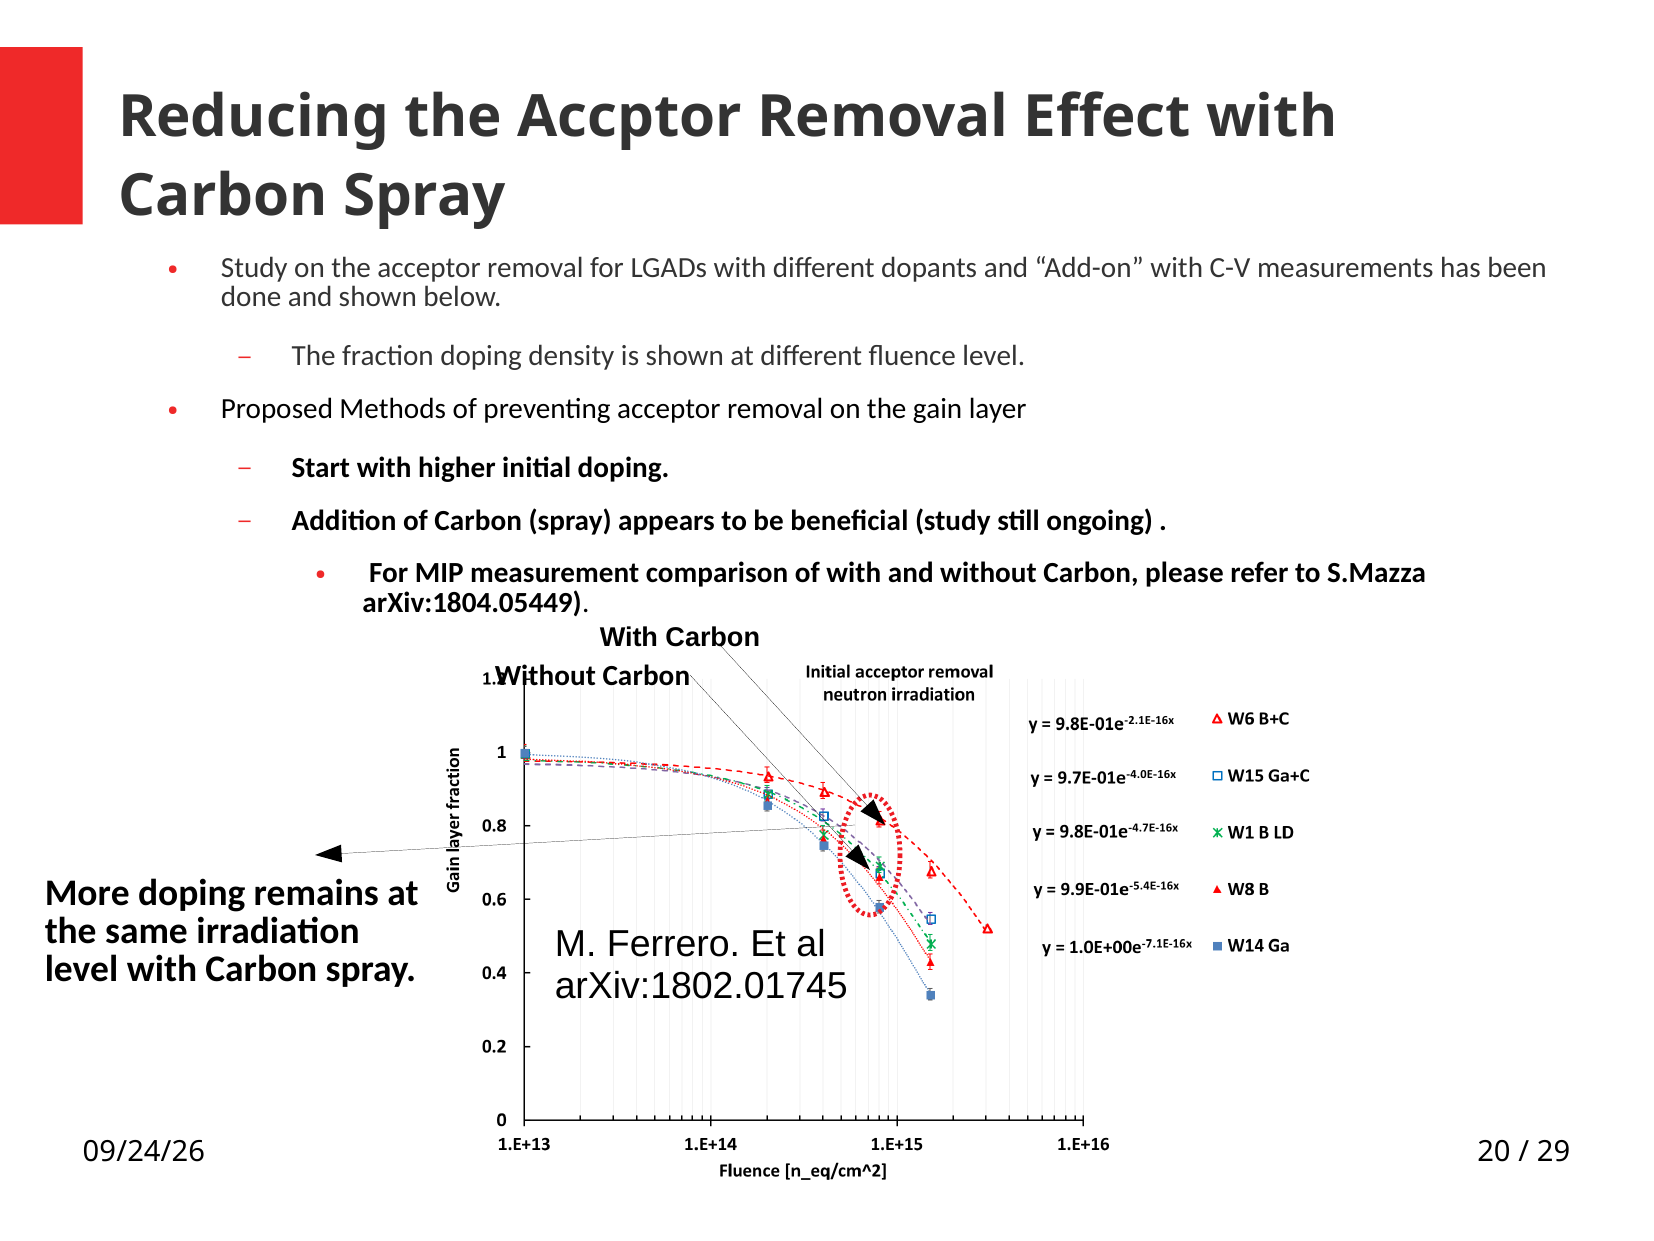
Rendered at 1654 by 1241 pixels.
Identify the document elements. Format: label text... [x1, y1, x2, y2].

text_box More doping remains at the same irradiation level with Carbon spray. [30, 870, 451, 999]
list Study on the acceptor removal for LGADs with different dopants and “Add-on” with C-V measurements has been done and shown below. The fraction doping density is shown at different fluence level. Proposed Methods of preventing acceptor removal on the gain layer Start with higher initial doping. Addition of Carbon (spray) appears to be beneficial (study still ongoing) . For MIP measurement comparison of with and without Carbon, please refer to S.Mazza arXiv:1804.05449). [150, 255, 1567, 976]
text_box M. Ferrero. Et al arXiv:1802.01745 [540, 915, 946, 1051]
picture [435, 659, 1316, 1186]
text_box With Carbon [585, 615, 886, 672]
title Reducing the Accptor Removal Effect with Carbon Spray [118, 49, 1571, 257]
text_box Without Carbon [480, 656, 781, 713]
picture [435, 659, 828, 848]
